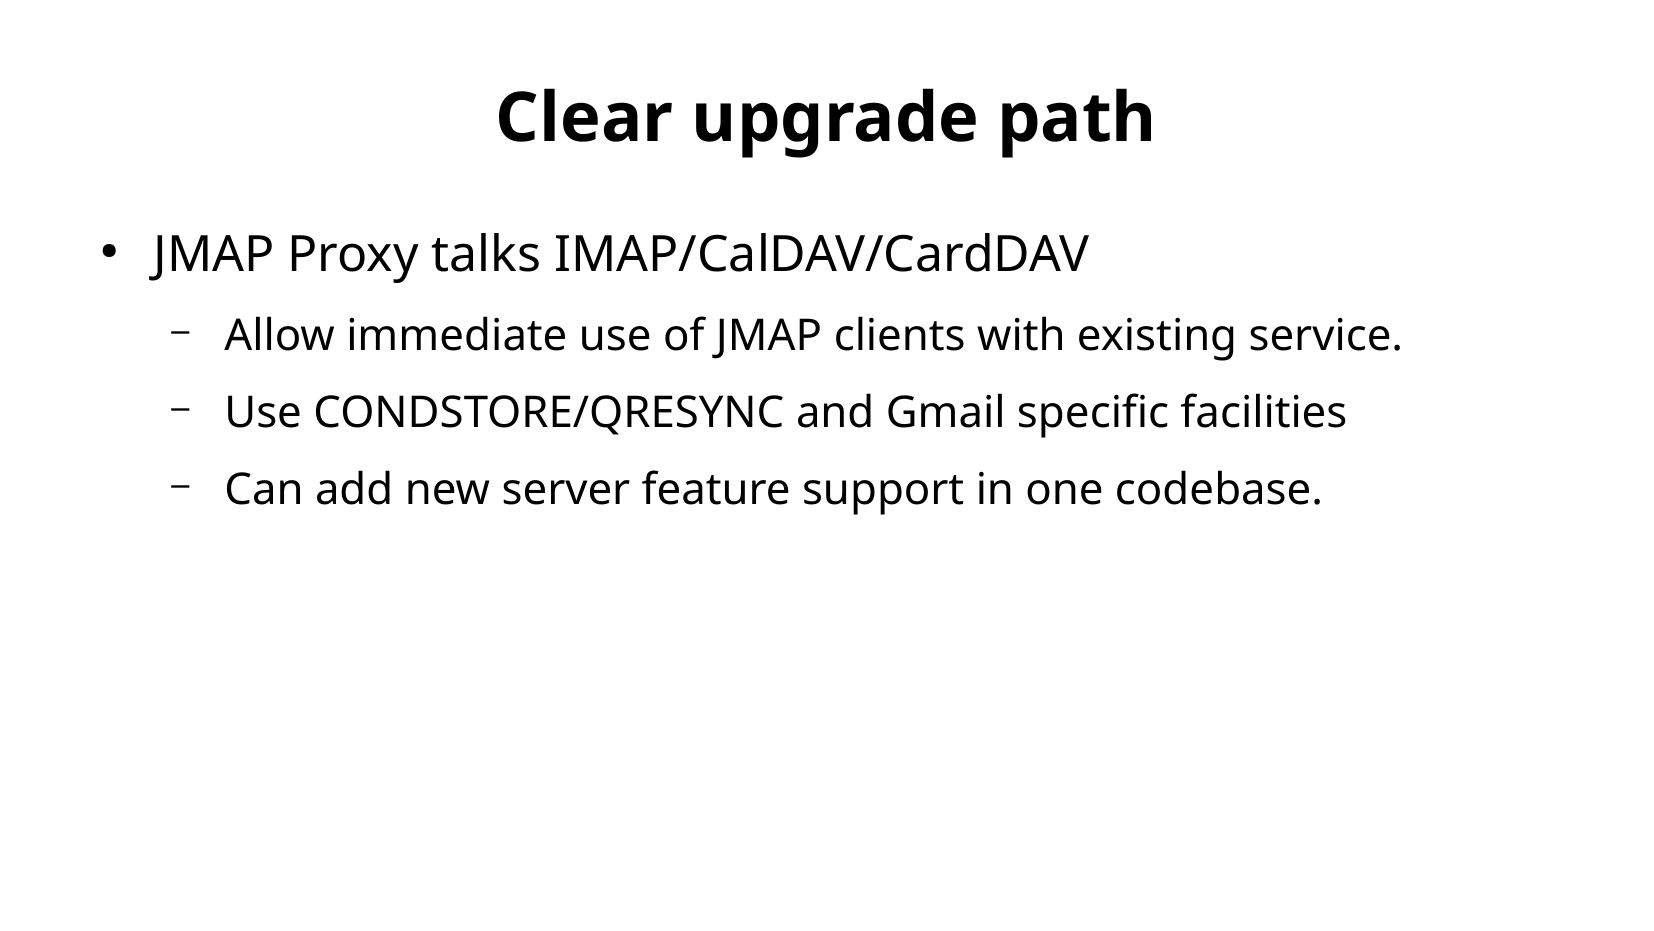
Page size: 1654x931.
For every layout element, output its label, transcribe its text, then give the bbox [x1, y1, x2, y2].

list JMAP Proxy talks IMAP/CalDAV/CardDAV Allow immediate use of JMAP clients with existing service. Use CONDSTORE/QRESYNC and Gmail specific facilities Can add new server feature support in one codebase. [82, 217, 1571, 758]
title Clear upgrade path [82, 37, 1571, 193]
